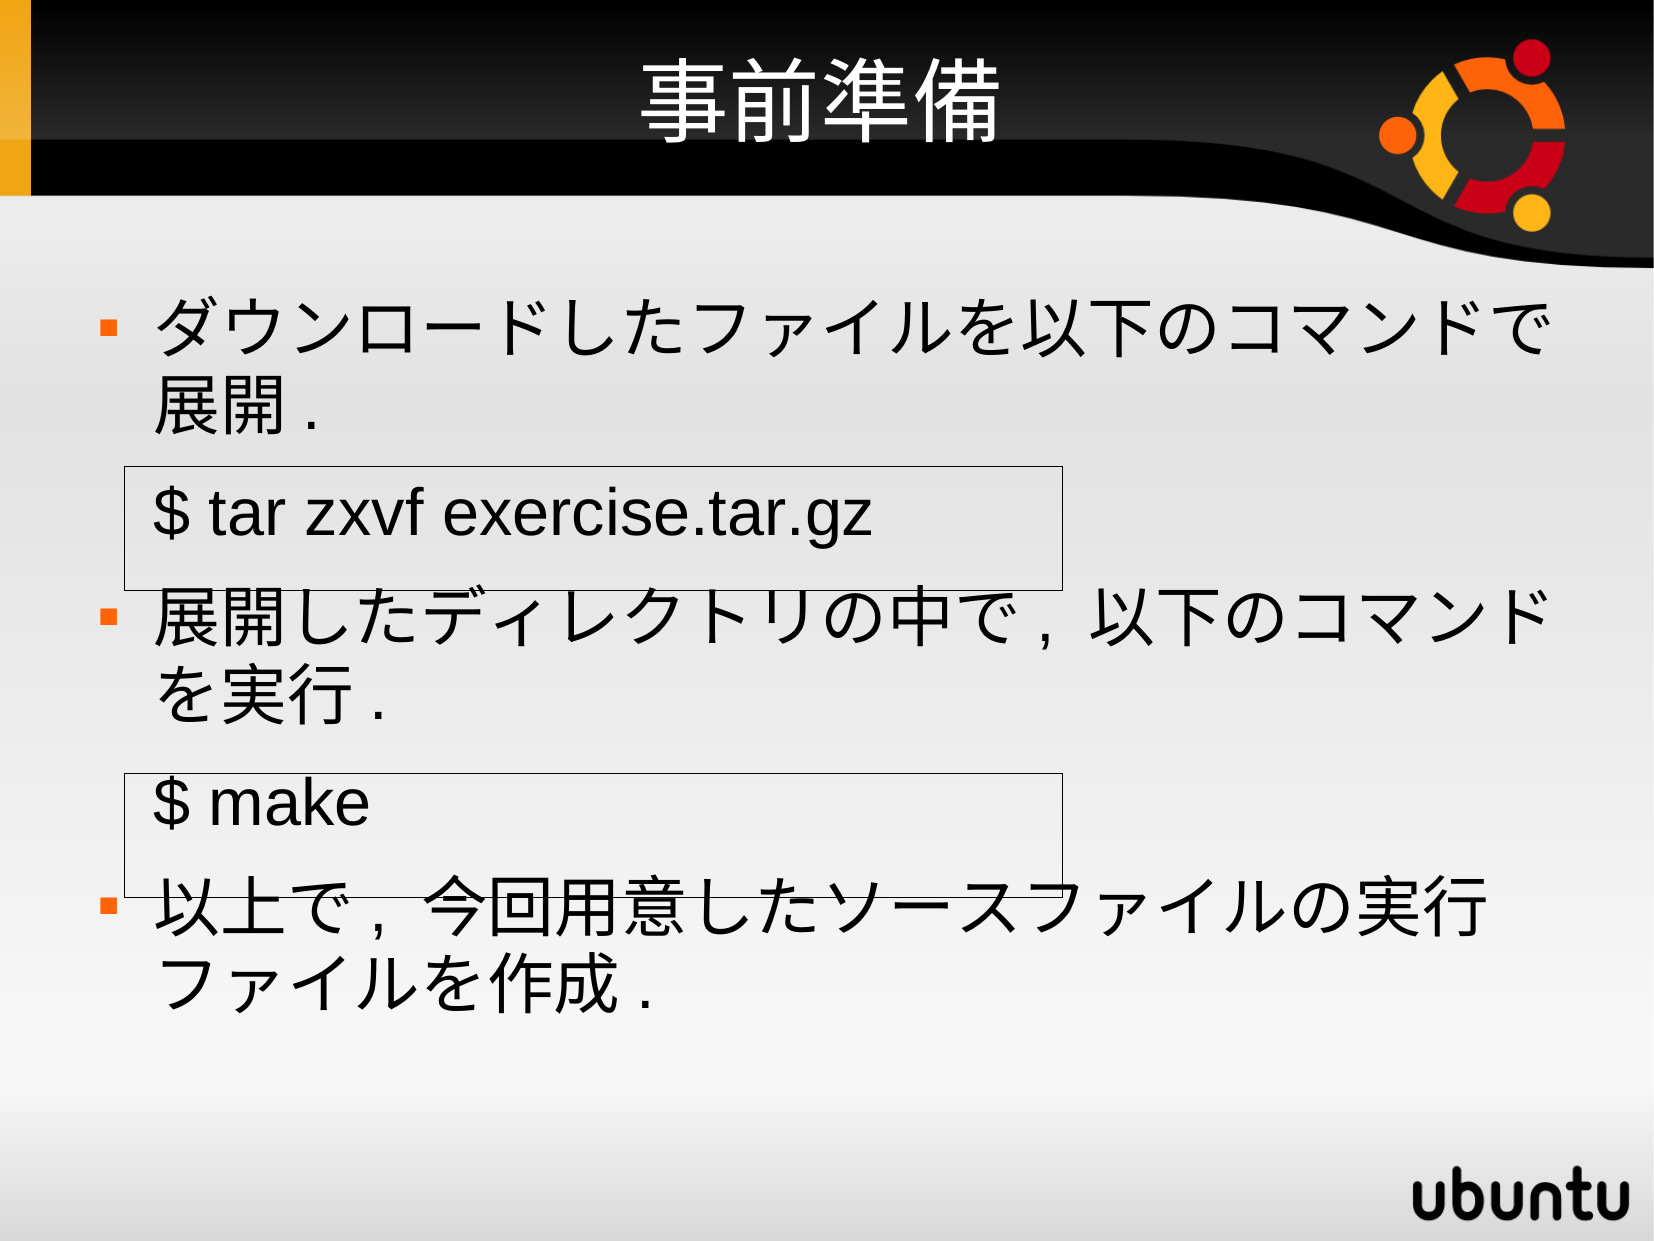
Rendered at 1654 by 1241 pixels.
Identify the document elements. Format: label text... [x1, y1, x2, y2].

title 事前準備 [76, 7, 1565, 200]
list ダウンロードしたファイルを以下のコマンドで展開. $ tar zxvf exercise.tar.gz 展開したディレクトリの中で, 以下のコマンドを実行. $ make 以上で, 今回用意したソースファイルの実行ファイルを作成. [82, 290, 1571, 1094]
picture [0, 0, 1654, 1241]
